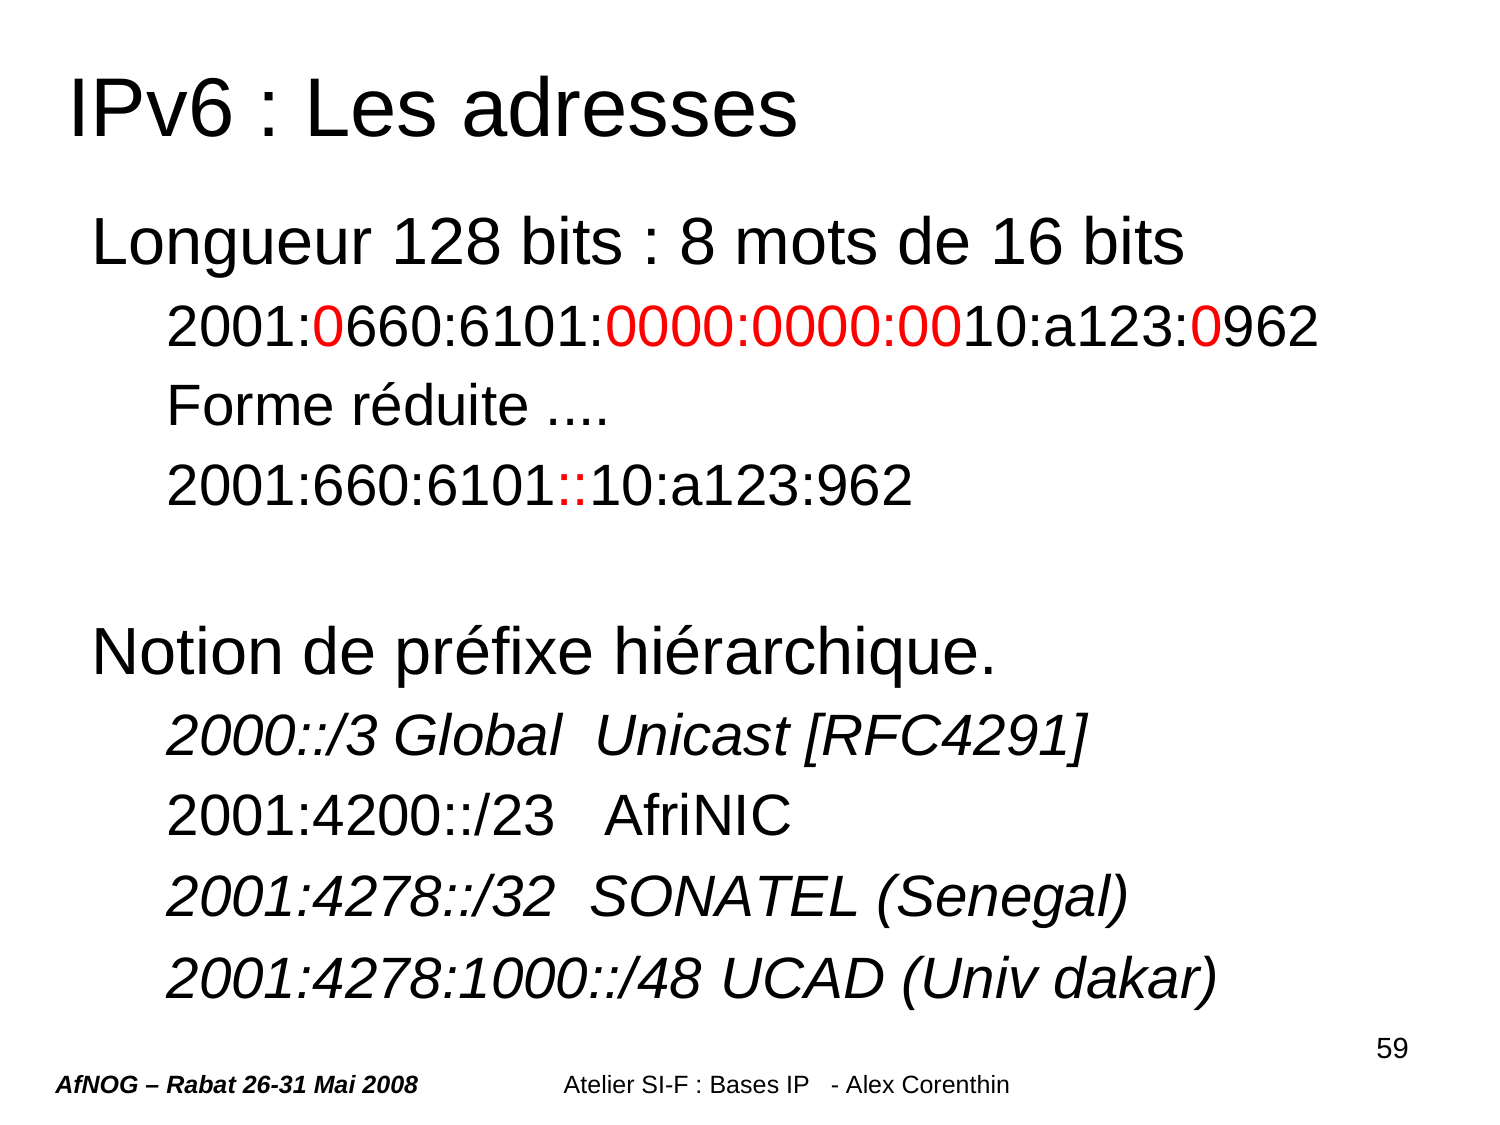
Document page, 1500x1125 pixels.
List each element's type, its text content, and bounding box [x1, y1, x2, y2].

list Longueur 128 bits : 8 mots de 16 bits 2001:0660:6101:0000:0000:0010:a123:0962 Forme réduite .... 2001:660:6101::10:a123:962 Notion de préfixe hiérarchique. 2000::/3 Global Unicast [RFC4291] 2001:4200::/23 AfriNIC 2001:4278::/32 SONATEL (Senegal)‏ 2001:4278:1000::/48 UCAD (Univ dakar)‏ [76, 196, 1449, 1065]
title IPv6 : Les adresses [53, 46, 1329, 162]
